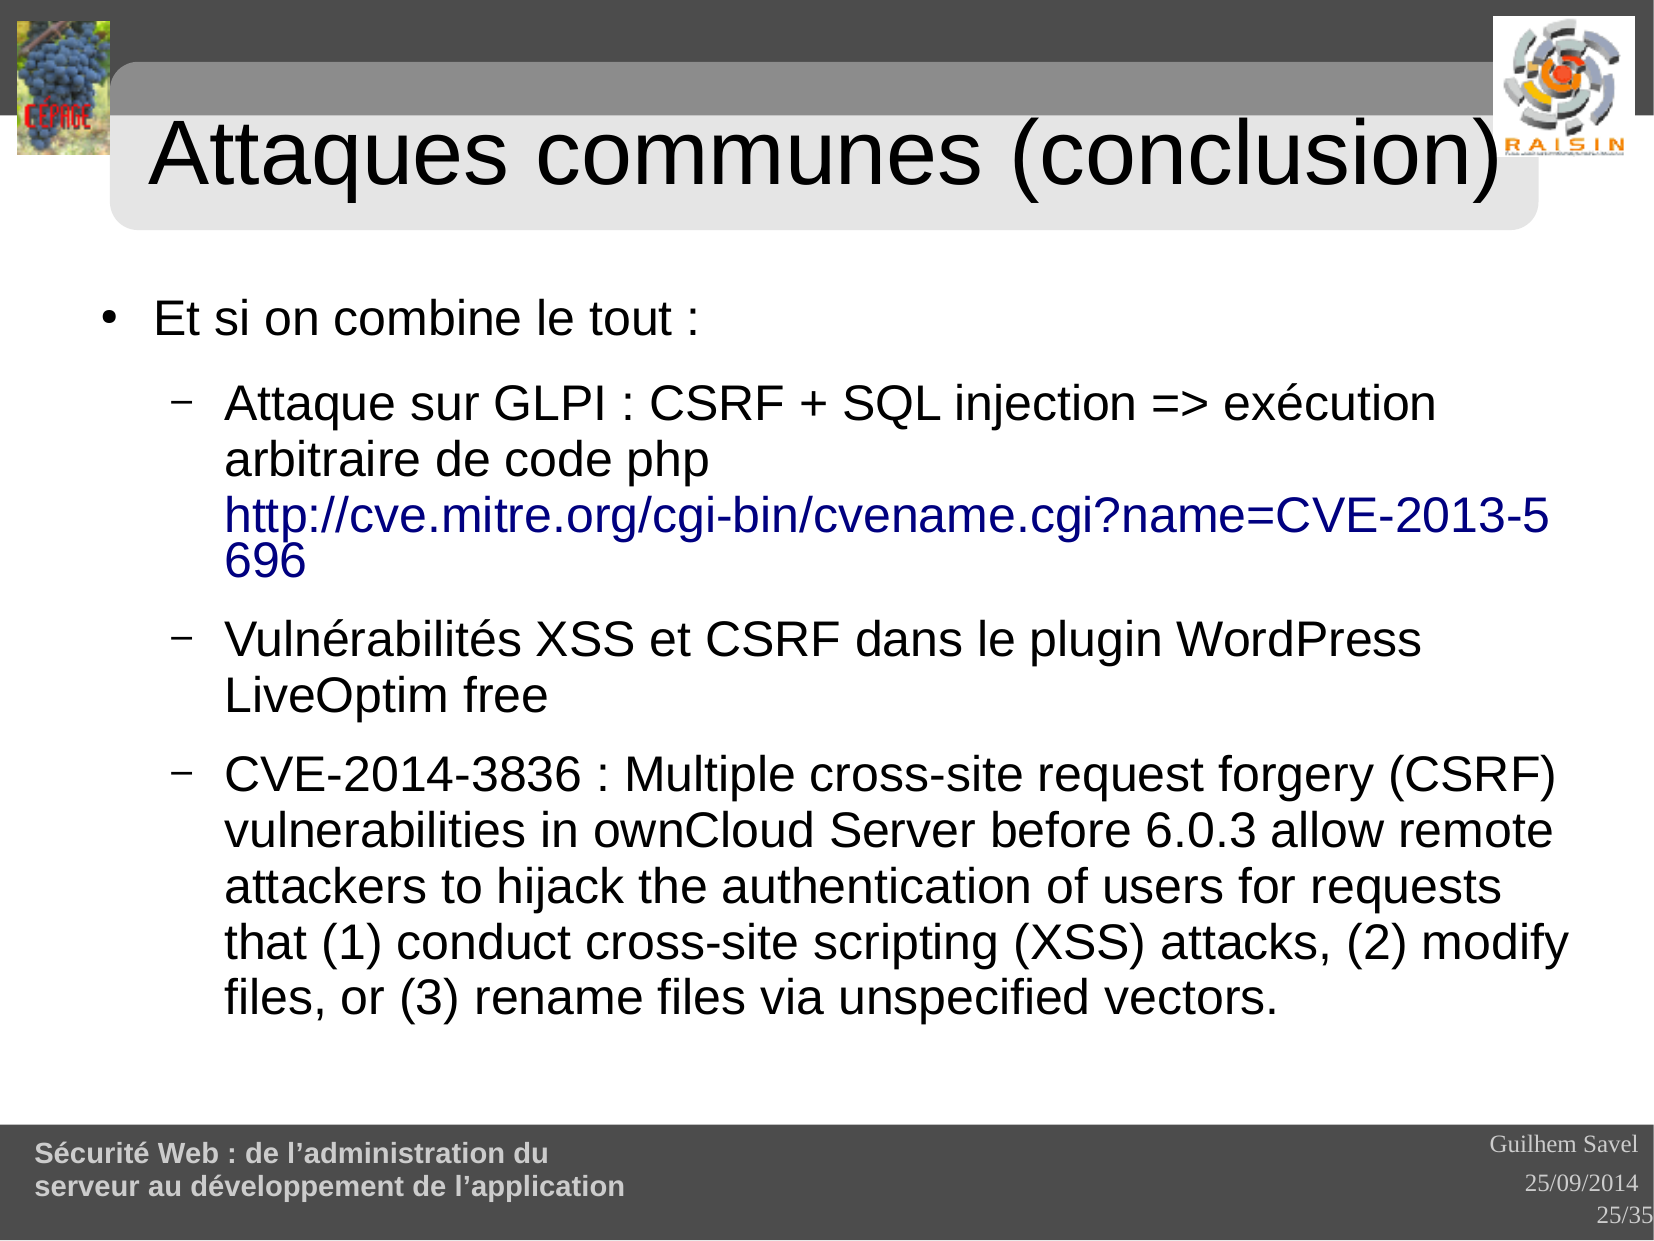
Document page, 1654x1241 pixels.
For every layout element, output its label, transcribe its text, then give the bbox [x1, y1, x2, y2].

list Et si on combine le tout : Attaque sur GLPI : CSRF + SQL injection => exécution arbitraire de code php http://cve.mitre.org/cgi-bin/cvename.cgi?name=CVE-2013-5696 Vulnérabilités XSS et CSRF dans le plugin WordPress LiveOptim free CVE-2014-3836 : Multiple cross-site request forgery (CSRF) vulnerabilities in ownCloud Server before 6.0.3 allow remote attackers to hijack the authentication of users for requests that (1) conduct cross-site scripting (XSS) attacks, (2) modify files, or (3) rename files via unspecified vectors. [82, 290, 1571, 1010]
picture [1493, 16, 1635, 157]
picture [17, 21, 110, 155]
title Attaques communes (conclusion) [82, 49, 1571, 257]
